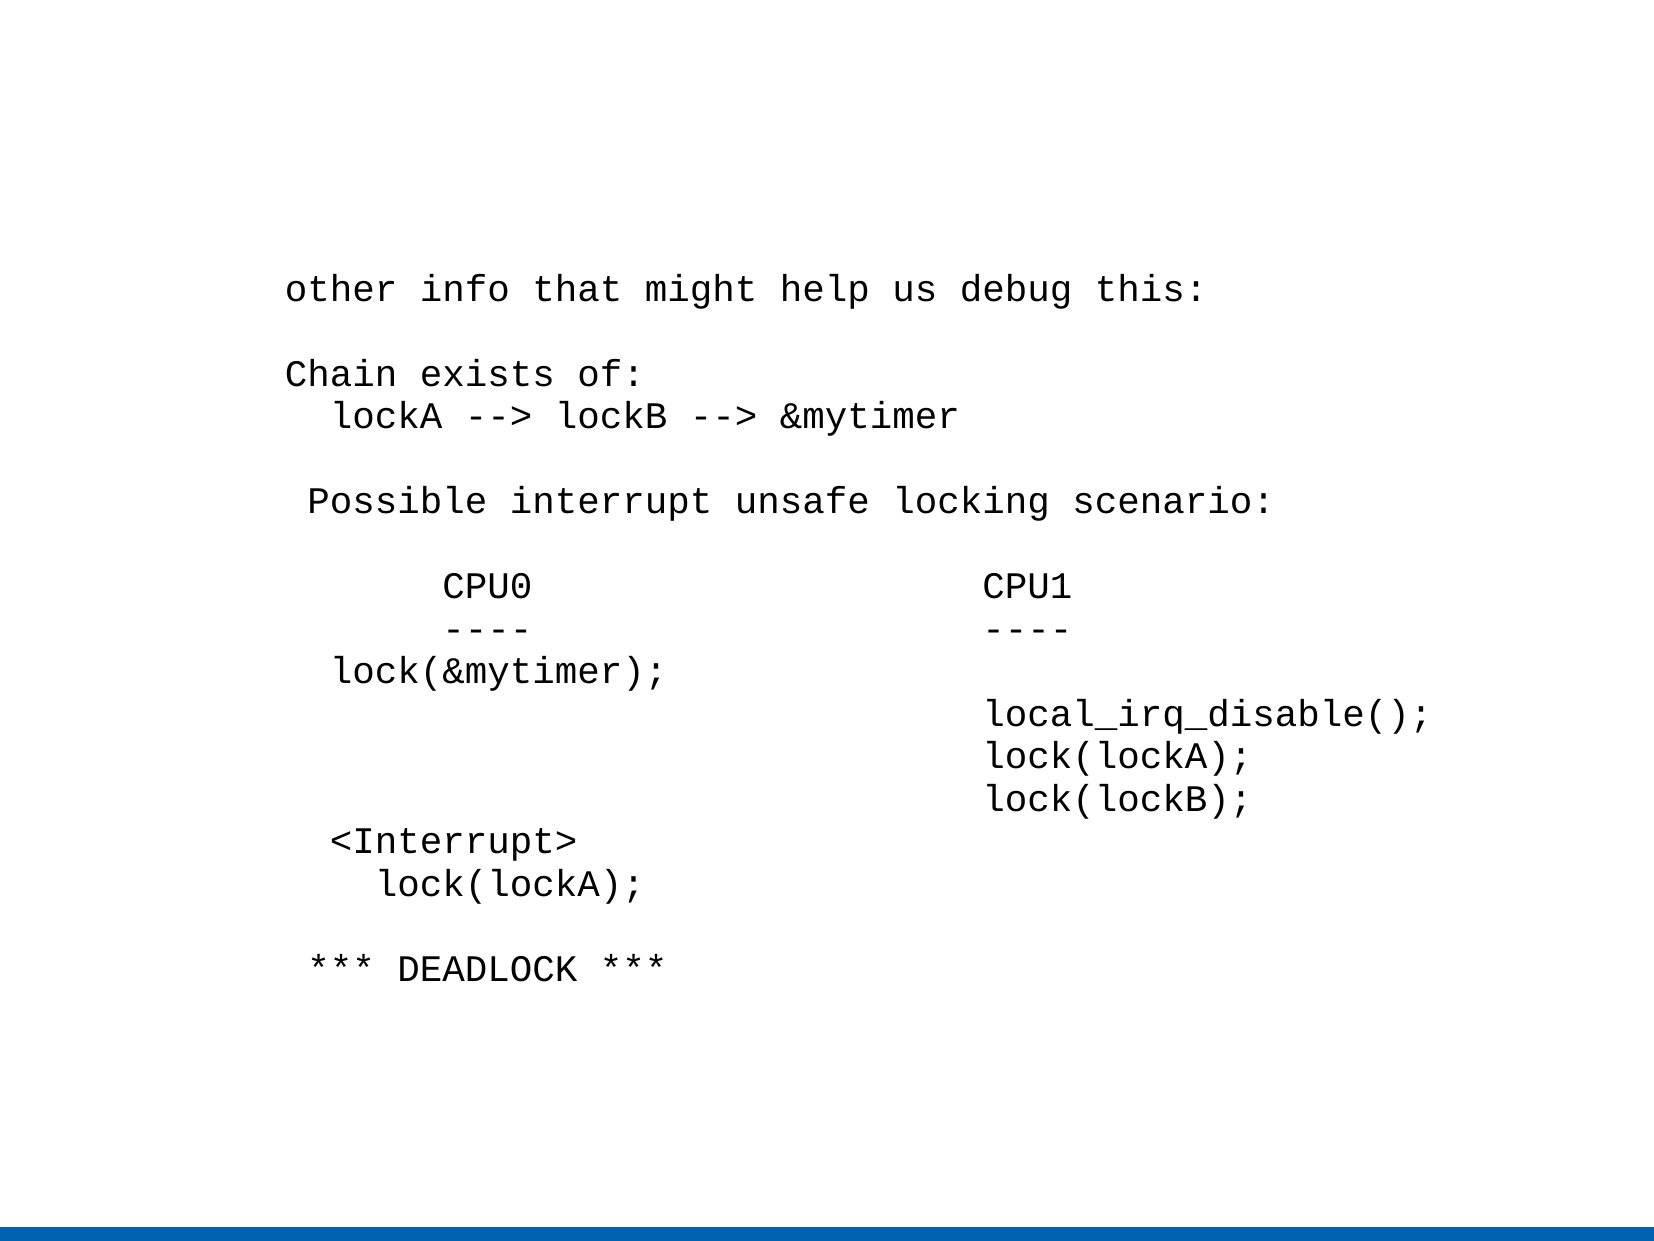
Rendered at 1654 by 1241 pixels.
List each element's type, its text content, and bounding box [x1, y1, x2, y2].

text_box other info that might help us debug this: Chain exists of: lockA --> lockB --> &mytimer Possible interrupt unsafe locking scenario: CPU0 CPU1 ---- ---- lock(&mytimer); local_irq_disable(); lock(lockA); lock(lockB); <Interrupt> lock(lockA); *** DEADLOCK *** [270, 262, 1538, 1001]
